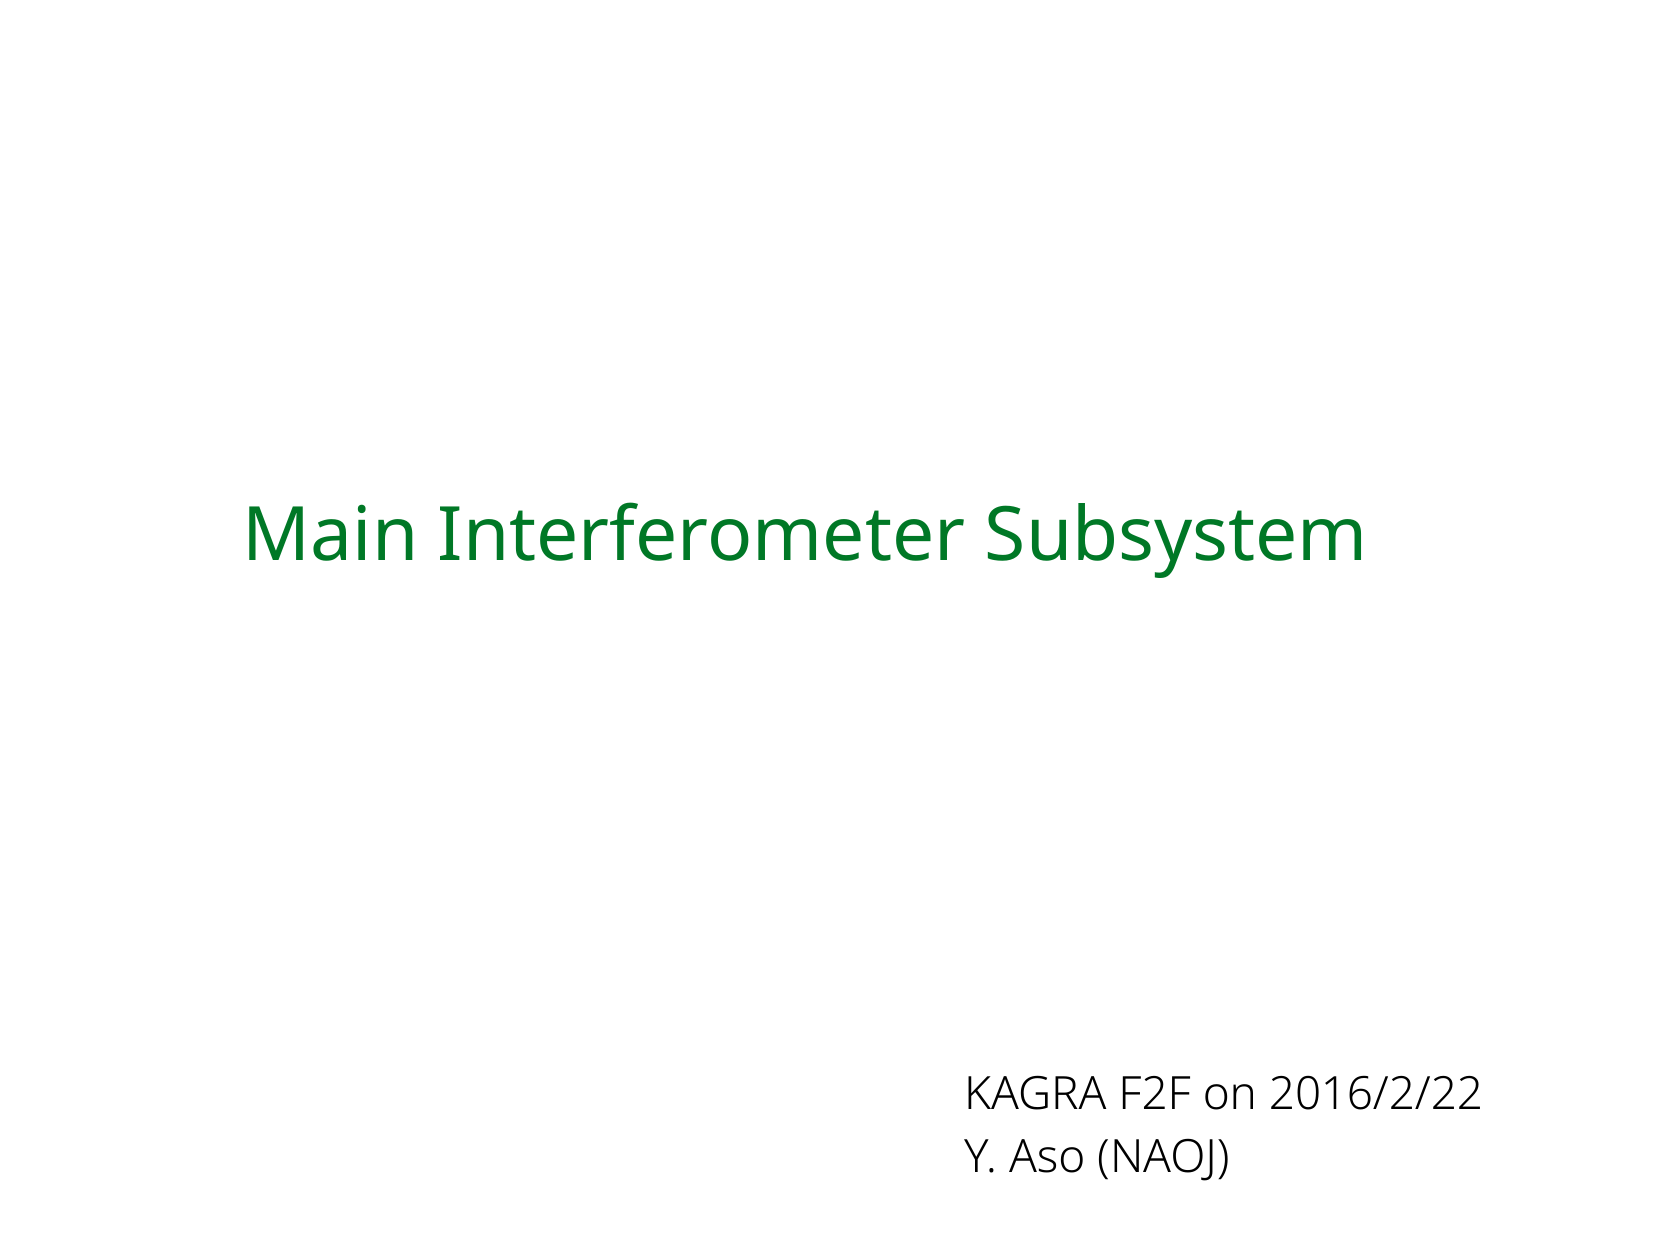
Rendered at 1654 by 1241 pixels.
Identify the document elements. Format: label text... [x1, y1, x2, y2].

text_box KAGRA F2F on 2016/2/22 Y. Aso (NAOJ) [949, 1053, 1589, 1182]
text_box Main Interferometer Subsystem [228, 472, 1441, 580]
